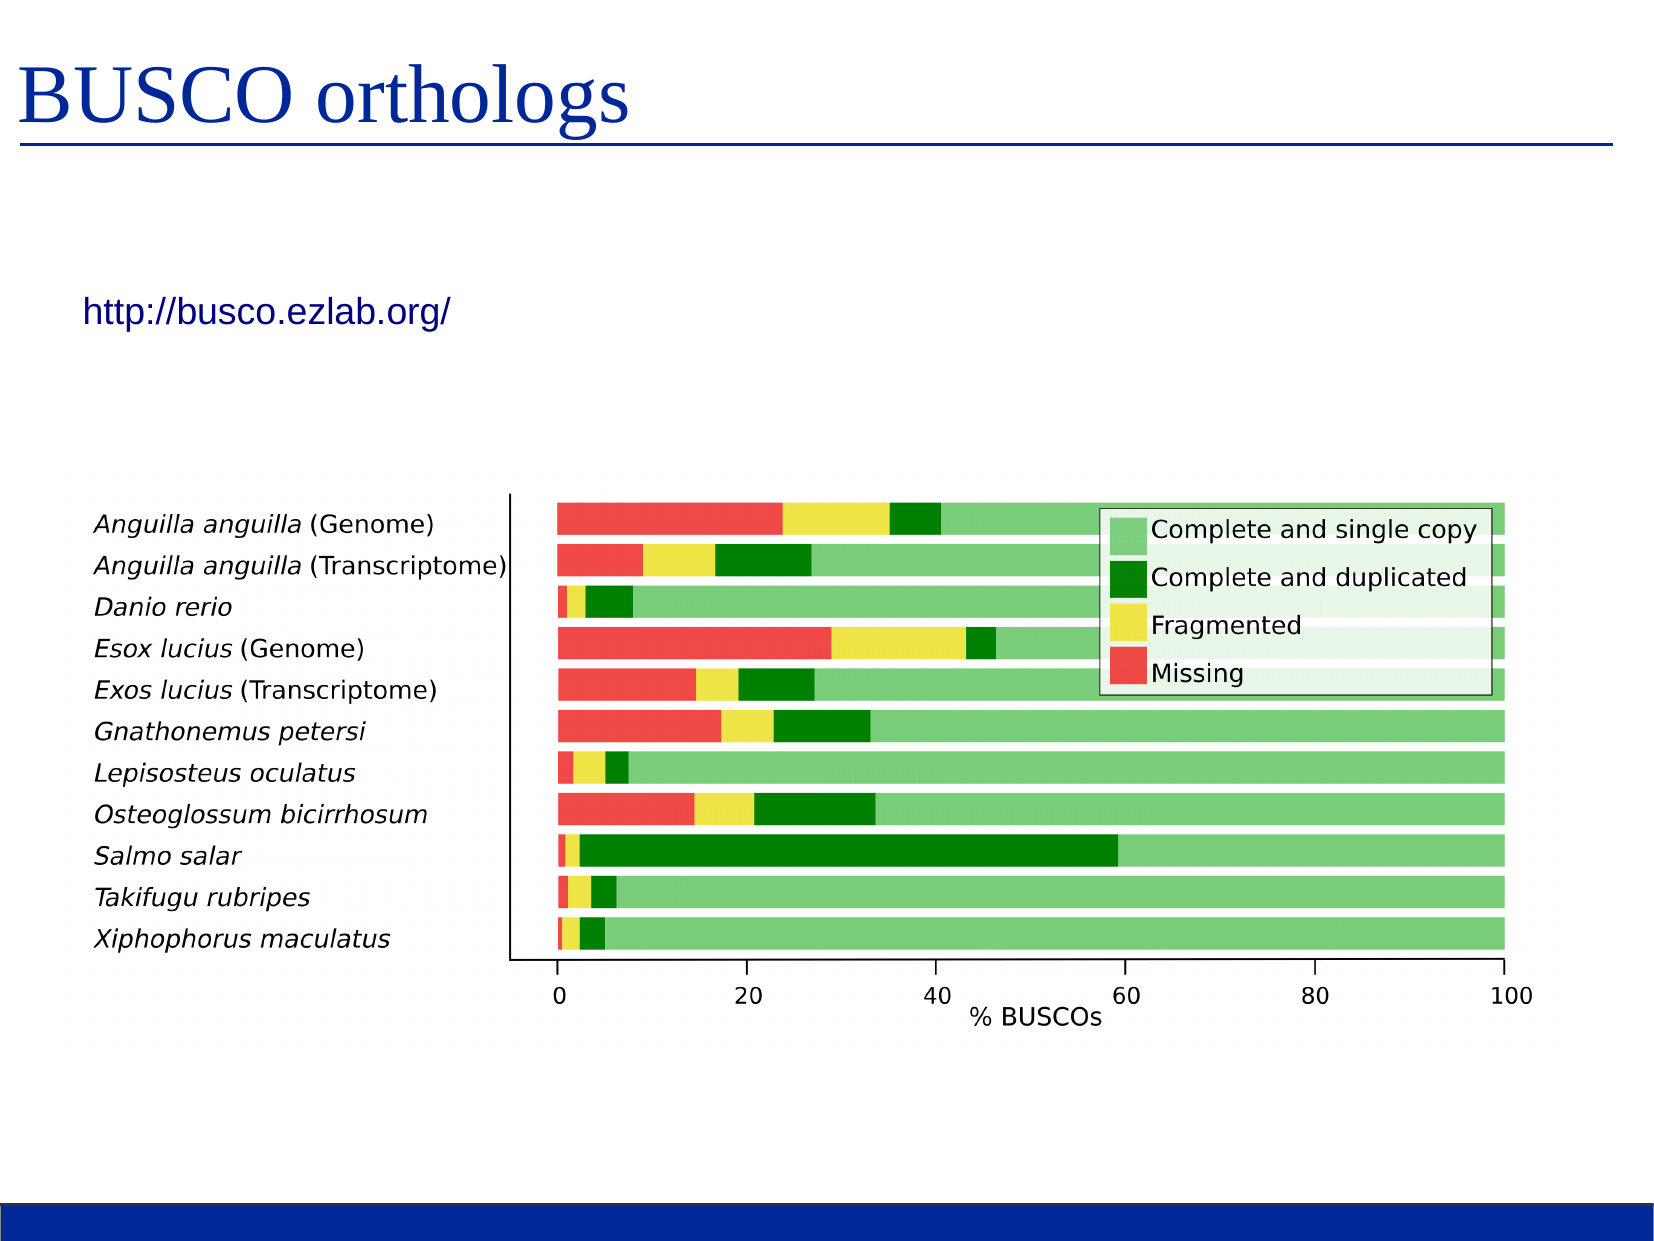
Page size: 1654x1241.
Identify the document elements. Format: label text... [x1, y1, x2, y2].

picture [60, 461, 1564, 1058]
title BUSCO orthologs [17, 0, 1589, 198]
list http://busco.ezlab.org/ [82, 290, 1571, 376]
